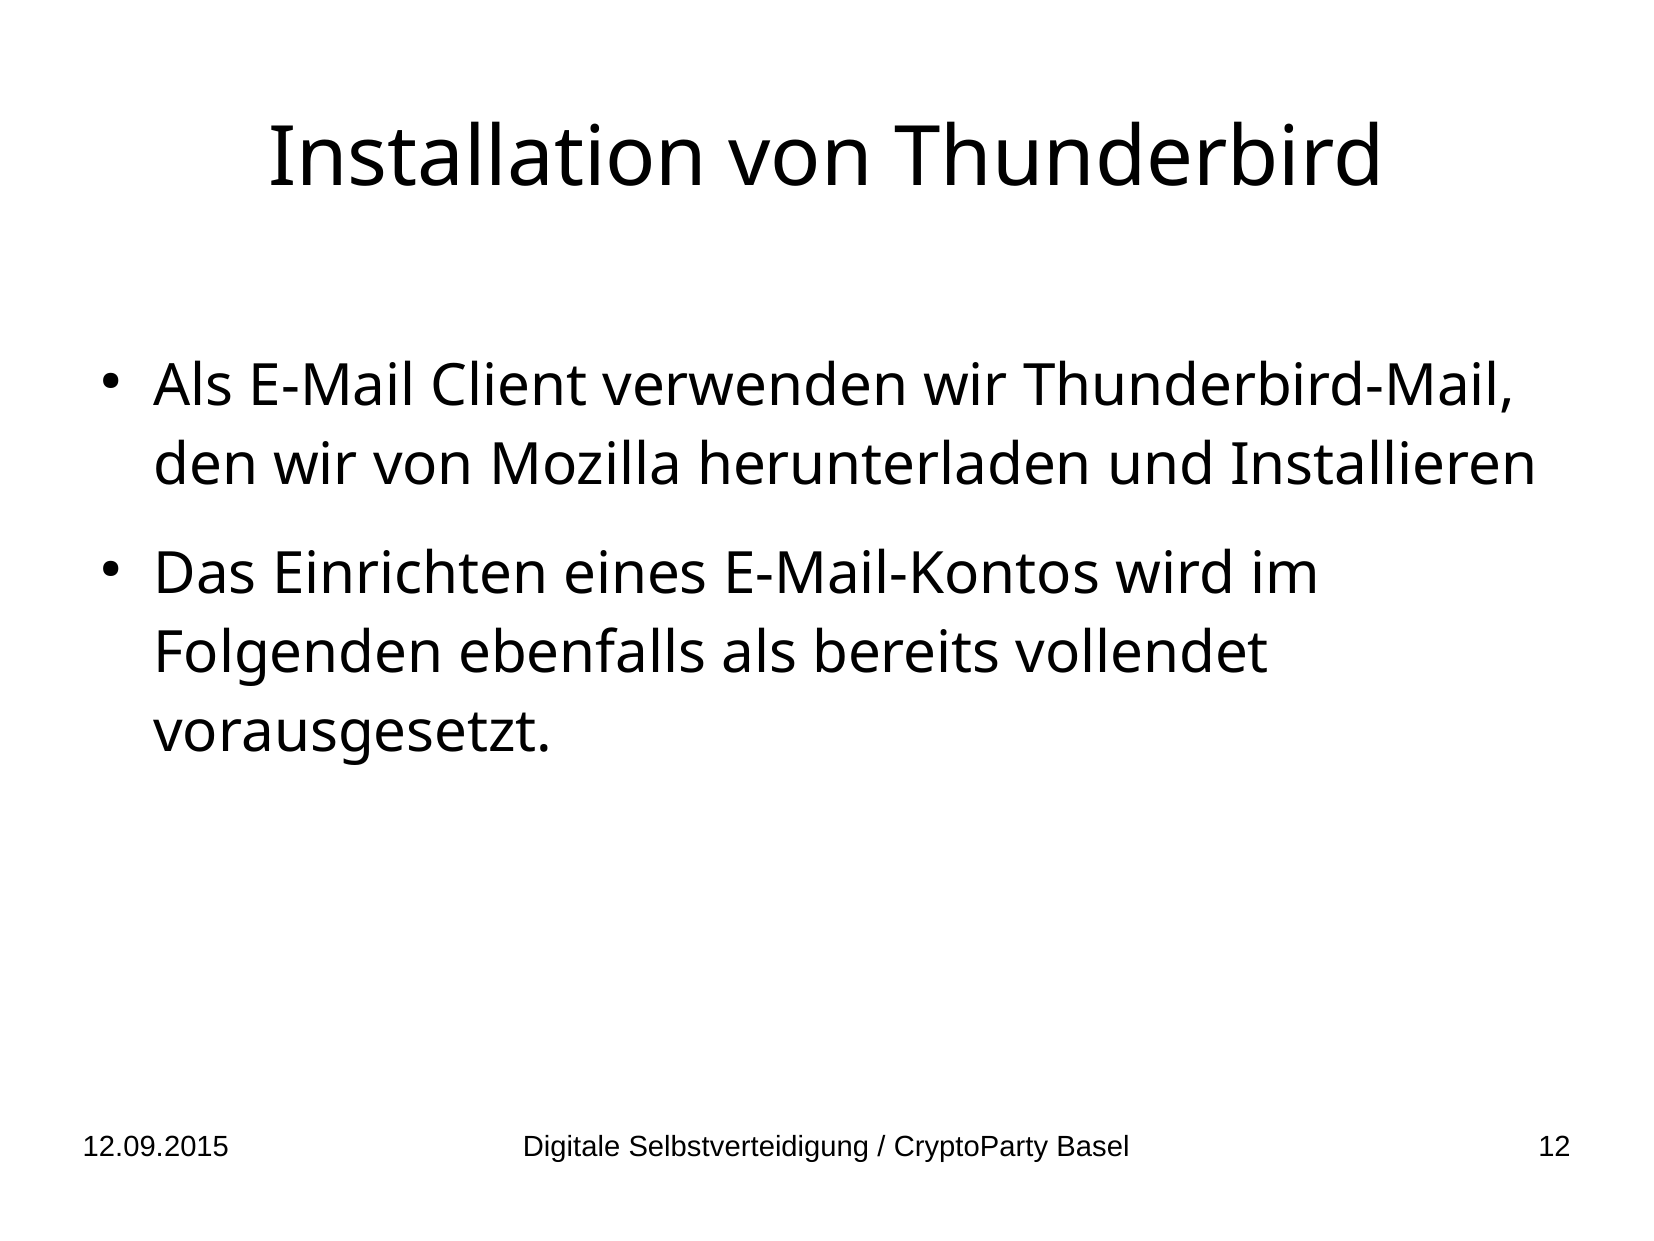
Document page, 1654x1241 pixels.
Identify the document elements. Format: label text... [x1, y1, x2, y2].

list Als E-Mail Client verwenden wir Thunderbird-Mail, den wir von Mozilla herunterladen und Installieren Das Einrichten eines E-Mail-Kontos wird im Folgenden ebenfalls als bereits vollendet vorausgesetzt. [82, 290, 1571, 1010]
title Installation von Thunderbird [82, 49, 1571, 257]
